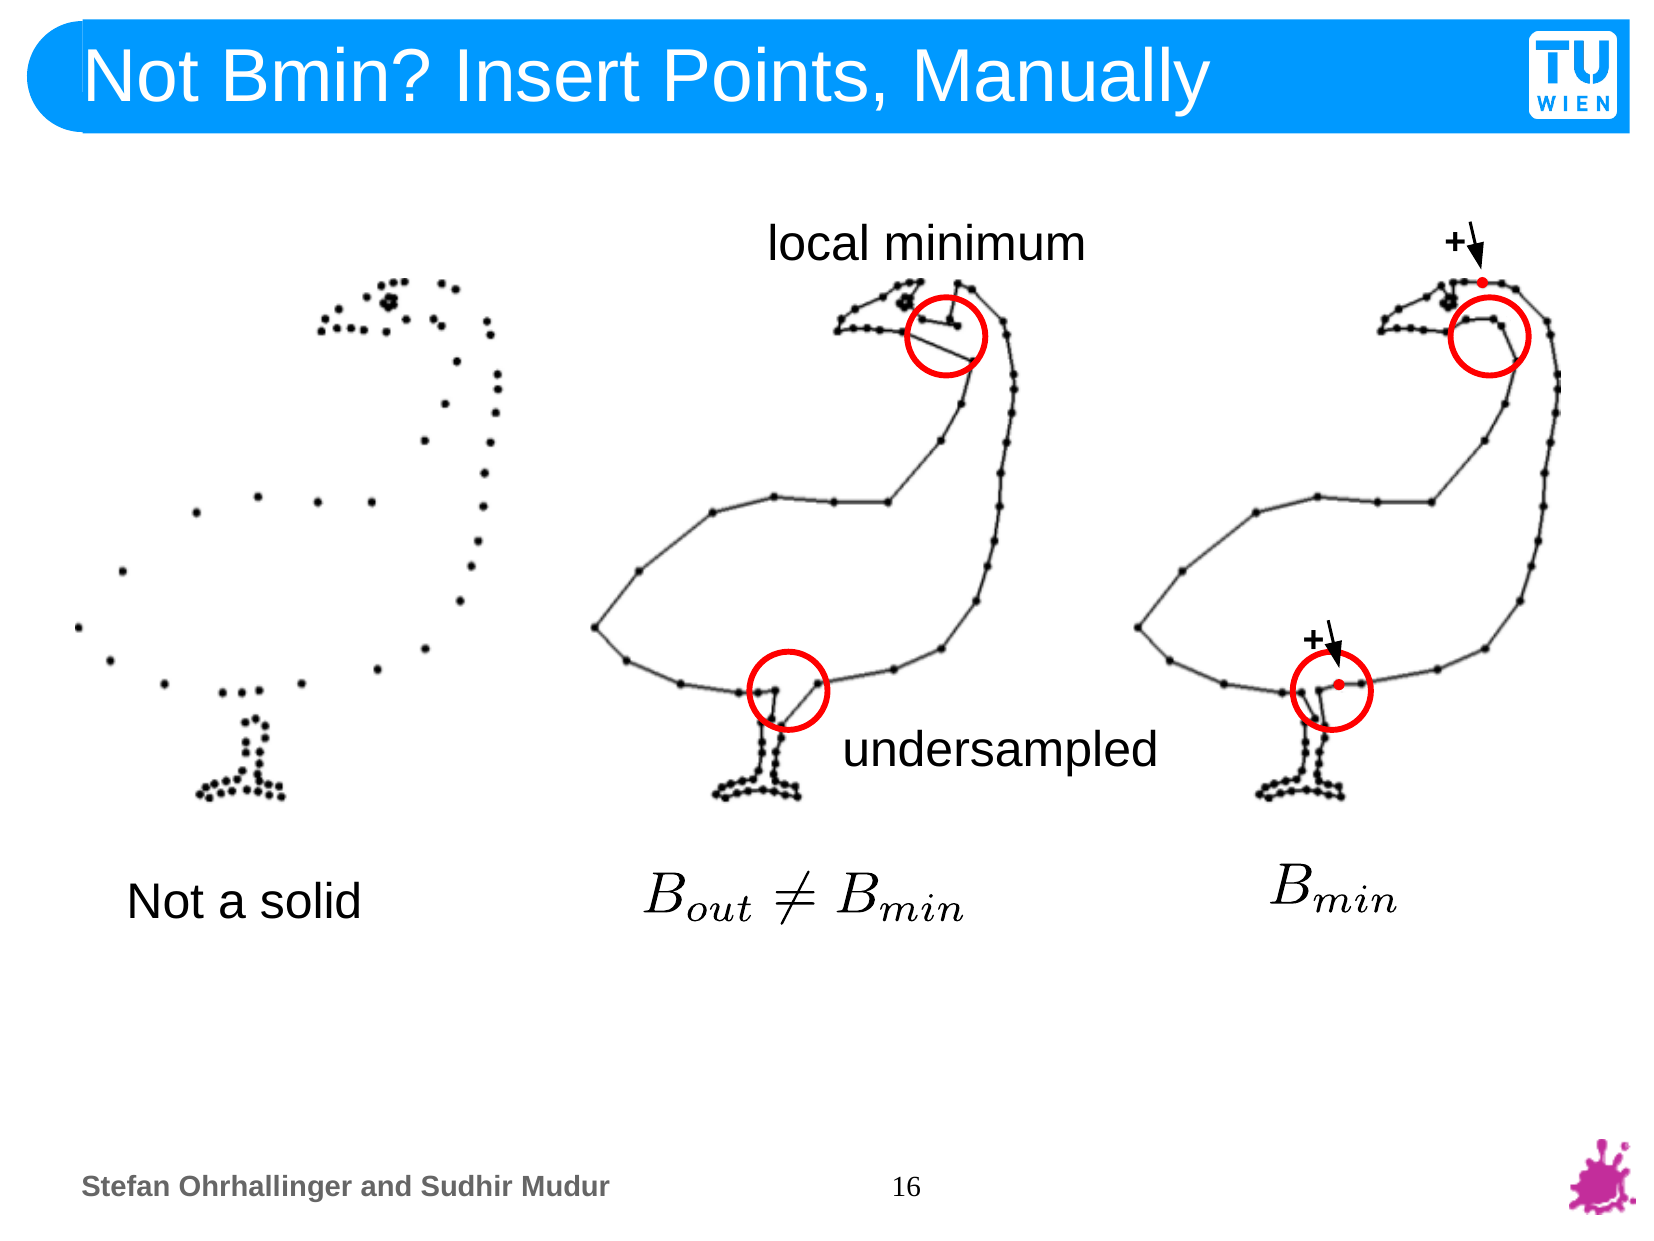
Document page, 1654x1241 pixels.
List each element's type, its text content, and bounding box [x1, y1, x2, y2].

text_box Not a solid [111, 865, 378, 937]
text_box + [1287, 611, 1340, 669]
text_box [1476, 276, 1489, 289]
picture [1569, 1139, 1636, 1215]
text_box [1267, 863, 1399, 913]
picture [1529, 31, 1617, 119]
picture [75, 278, 506, 804]
picture [590, 278, 1021, 804]
text_box [640, 870, 965, 925]
text_box + [1429, 212, 1482, 270]
picture [1133, 278, 1561, 804]
text_box undersampled [827, 714, 1174, 785]
text_box [1333, 679, 1345, 691]
text_box local minimum [752, 207, 1102, 279]
title Not Bmin? Insert Points, Manually [82, 33, 1486, 118]
